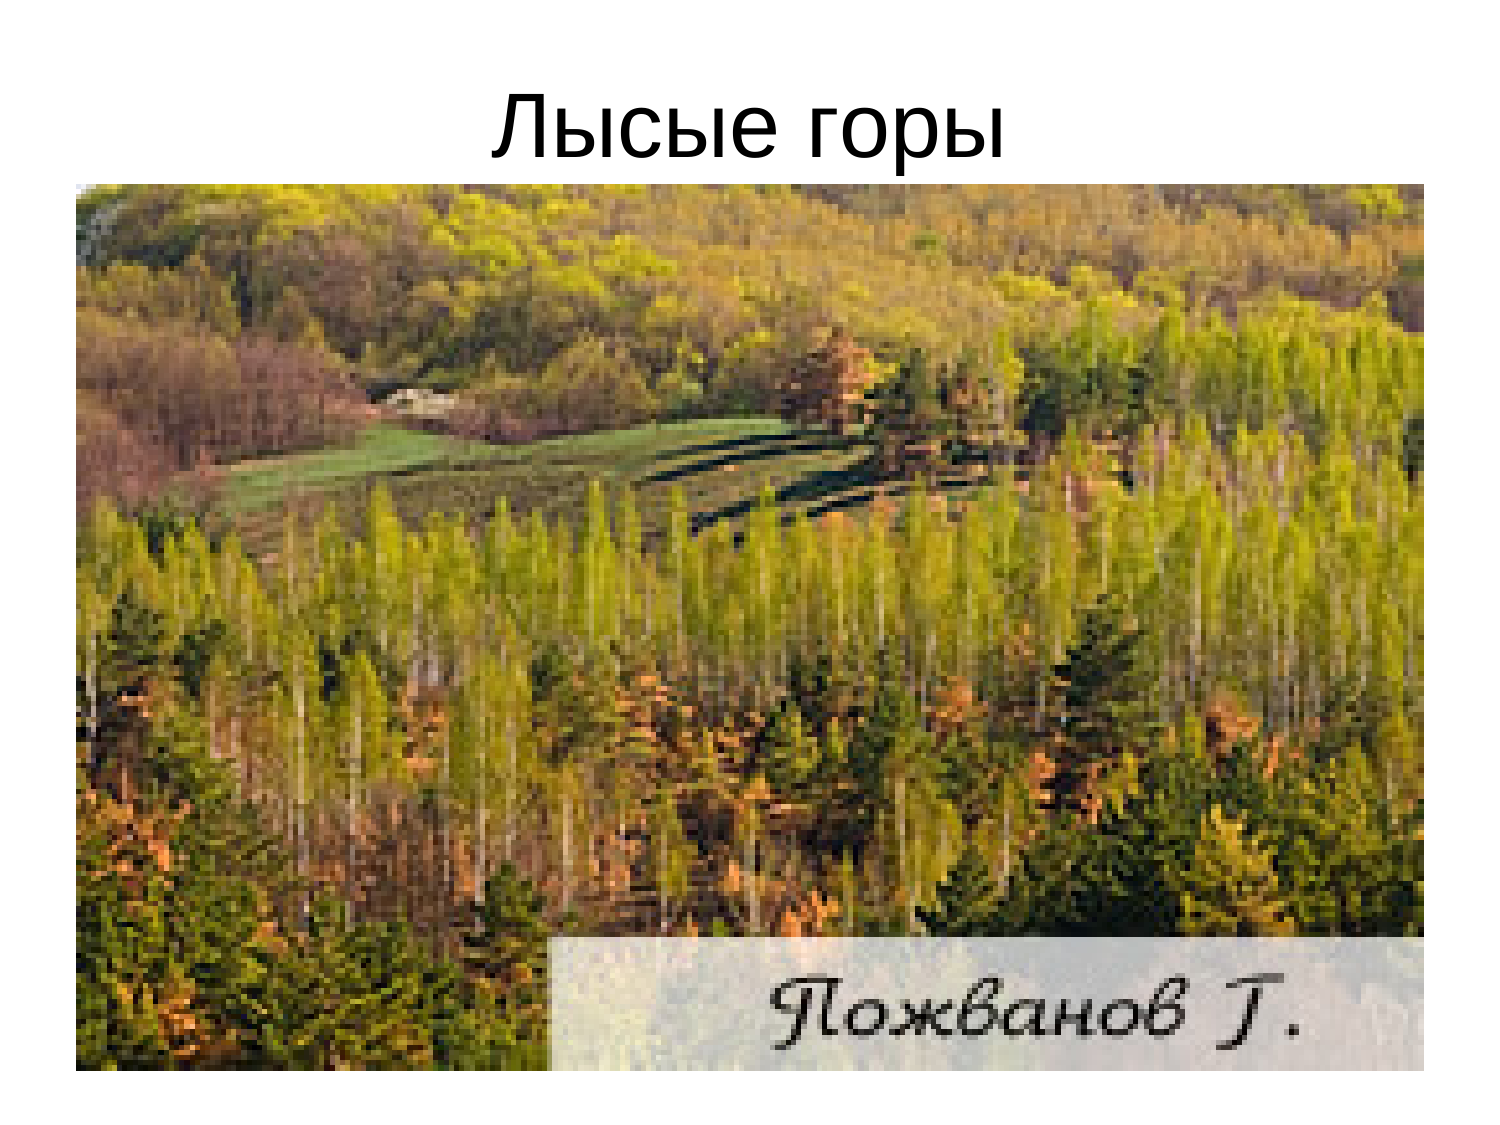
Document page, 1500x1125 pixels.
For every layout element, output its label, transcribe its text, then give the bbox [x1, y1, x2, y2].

picture [76, 184, 1424, 1071]
title Лысые горы [75, 45, 1426, 197]
